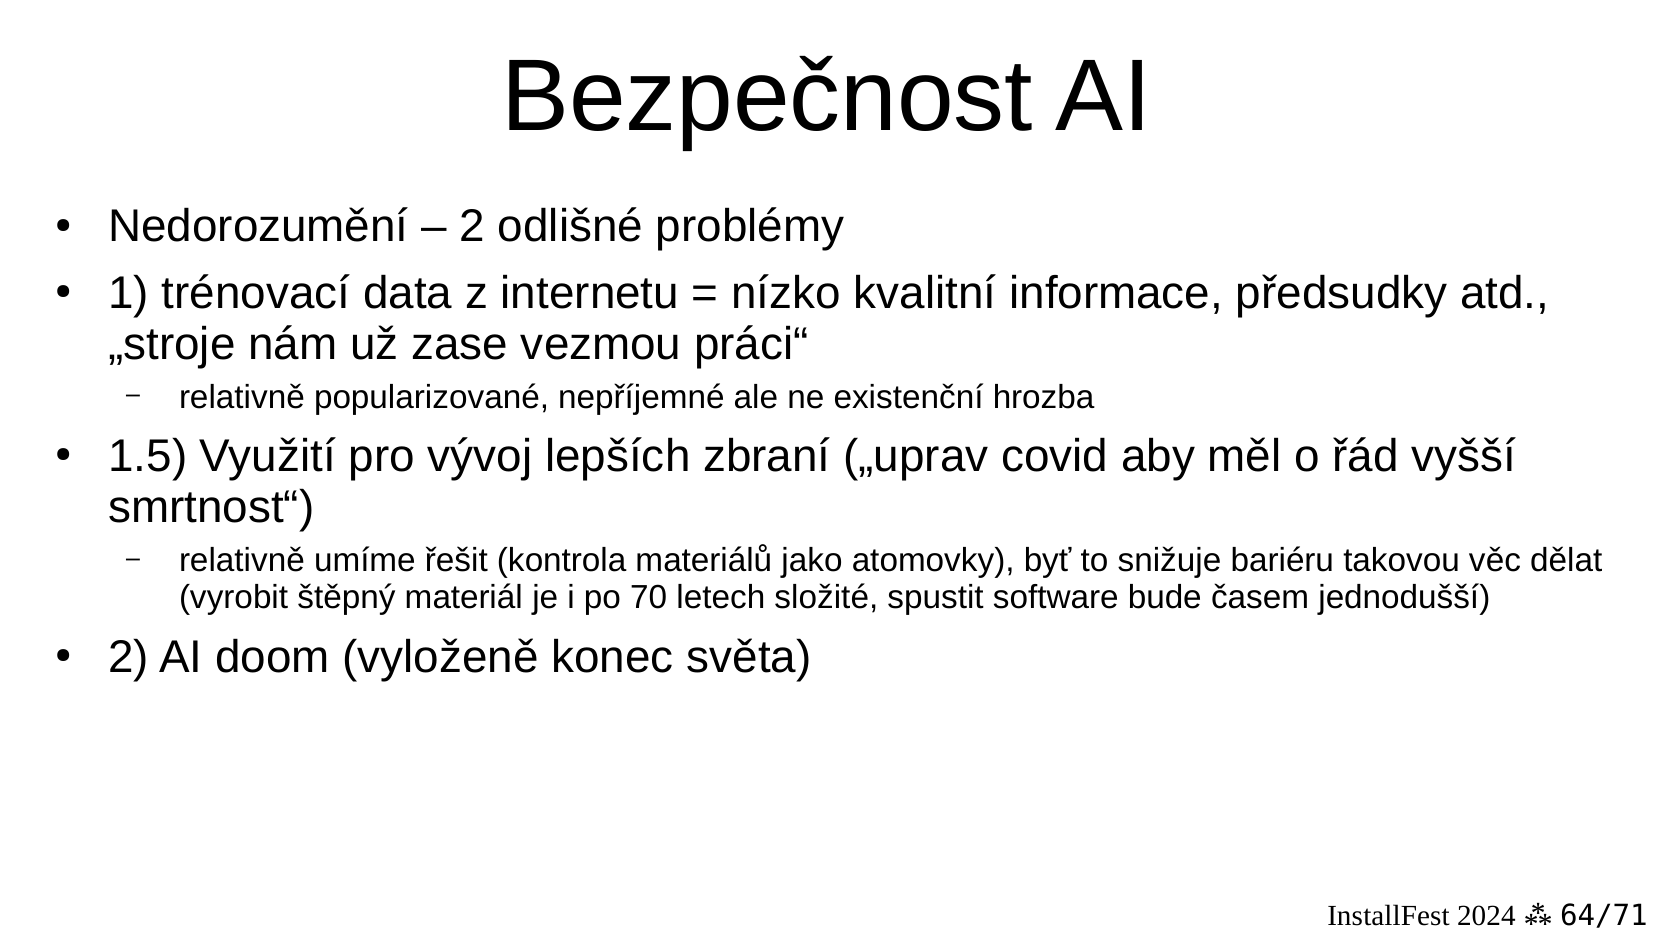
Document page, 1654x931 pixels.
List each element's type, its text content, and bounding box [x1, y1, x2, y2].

list Nedorozumění – 2 odlišné problémy 1) trénovací data z internetu = nízko kvalitní informace, předsudky atd., „stroje nám už zase vezmou práci“ relativně popularizované, nepříjemné ale ne existenční hrozba 1.5) Využití pro vývoj lepších zbraní („uprav covid aby měl o řád vyšší smrtnost“) relativně umíme řešit (kontrola materiálů jako atomovky), byť to snižuje bariéru takovou věc dělat (vyrobit štěpný materiál je i po 70 letech složité, spustit software bude časem jednodušší) 2) AI doom (vyloženě konec světa) [37, 200, 1613, 897]
title Bezpečnost AI [82, 38, 1571, 153]
